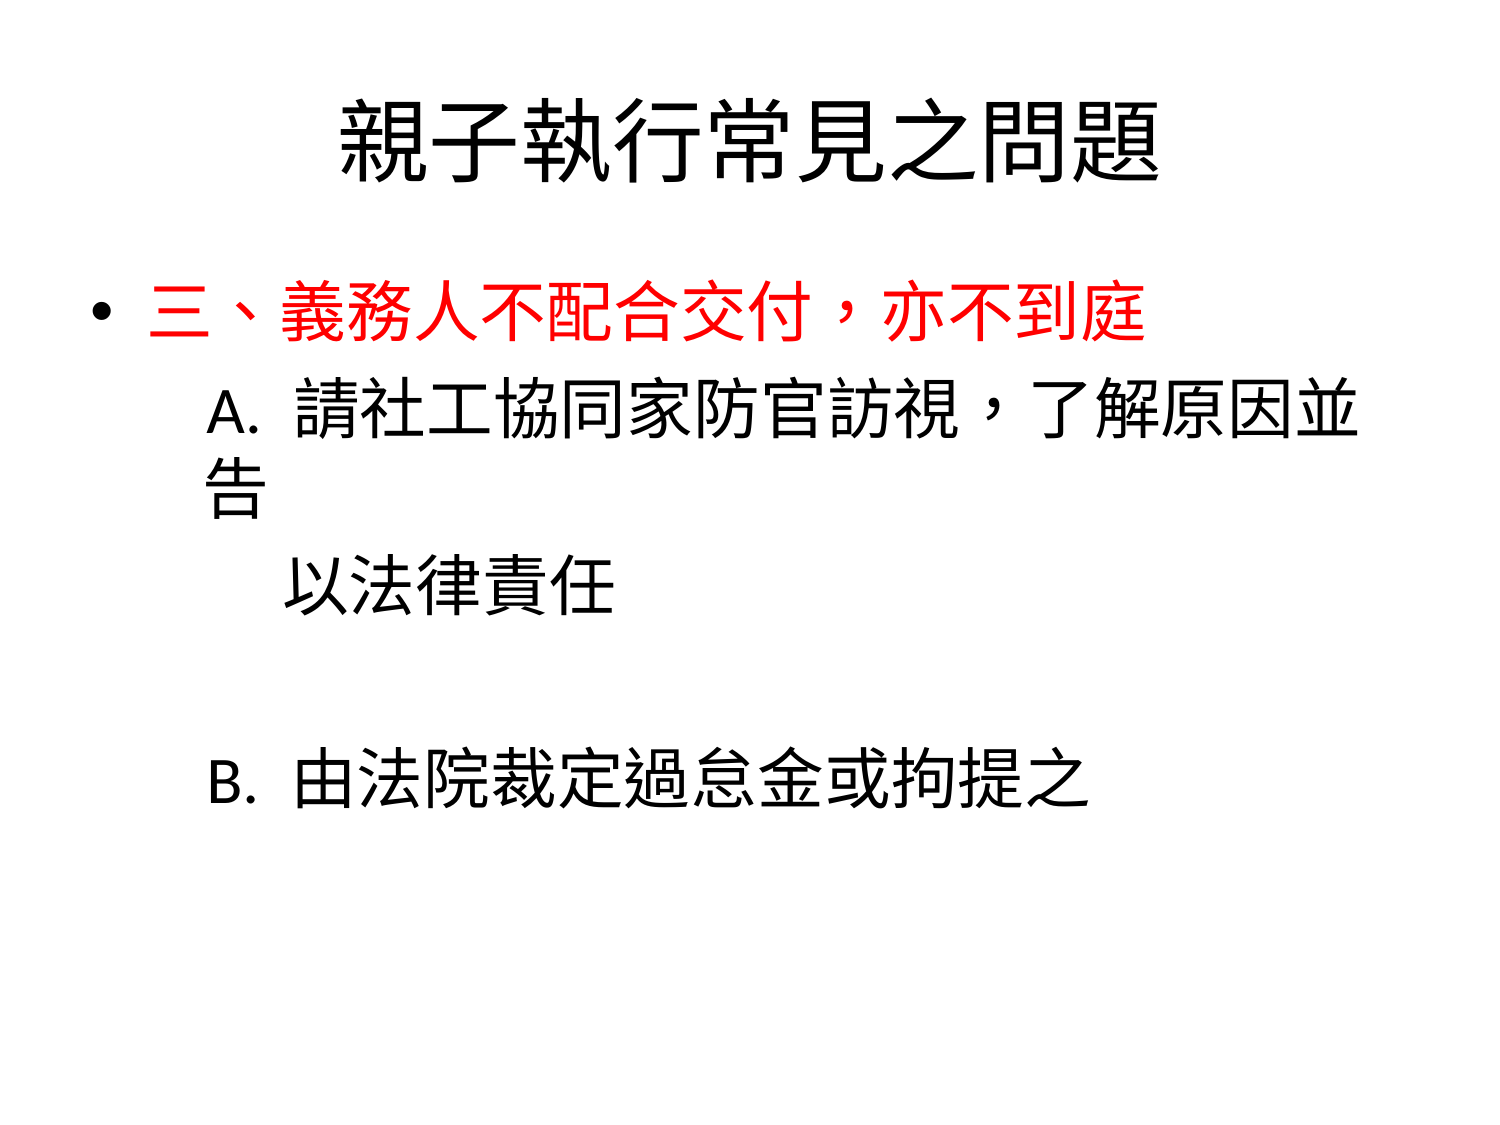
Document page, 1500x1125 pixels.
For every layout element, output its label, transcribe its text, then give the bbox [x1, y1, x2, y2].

list 三、義務人不配合交付，亦不到庭 A. 請社工協同家防官訪視，了解原因並告 以法律責任 B. 由法院裁定過怠金或拘提之 [75, 262, 1426, 1005]
title 親子執行常見之問題 [75, 45, 1426, 233]
